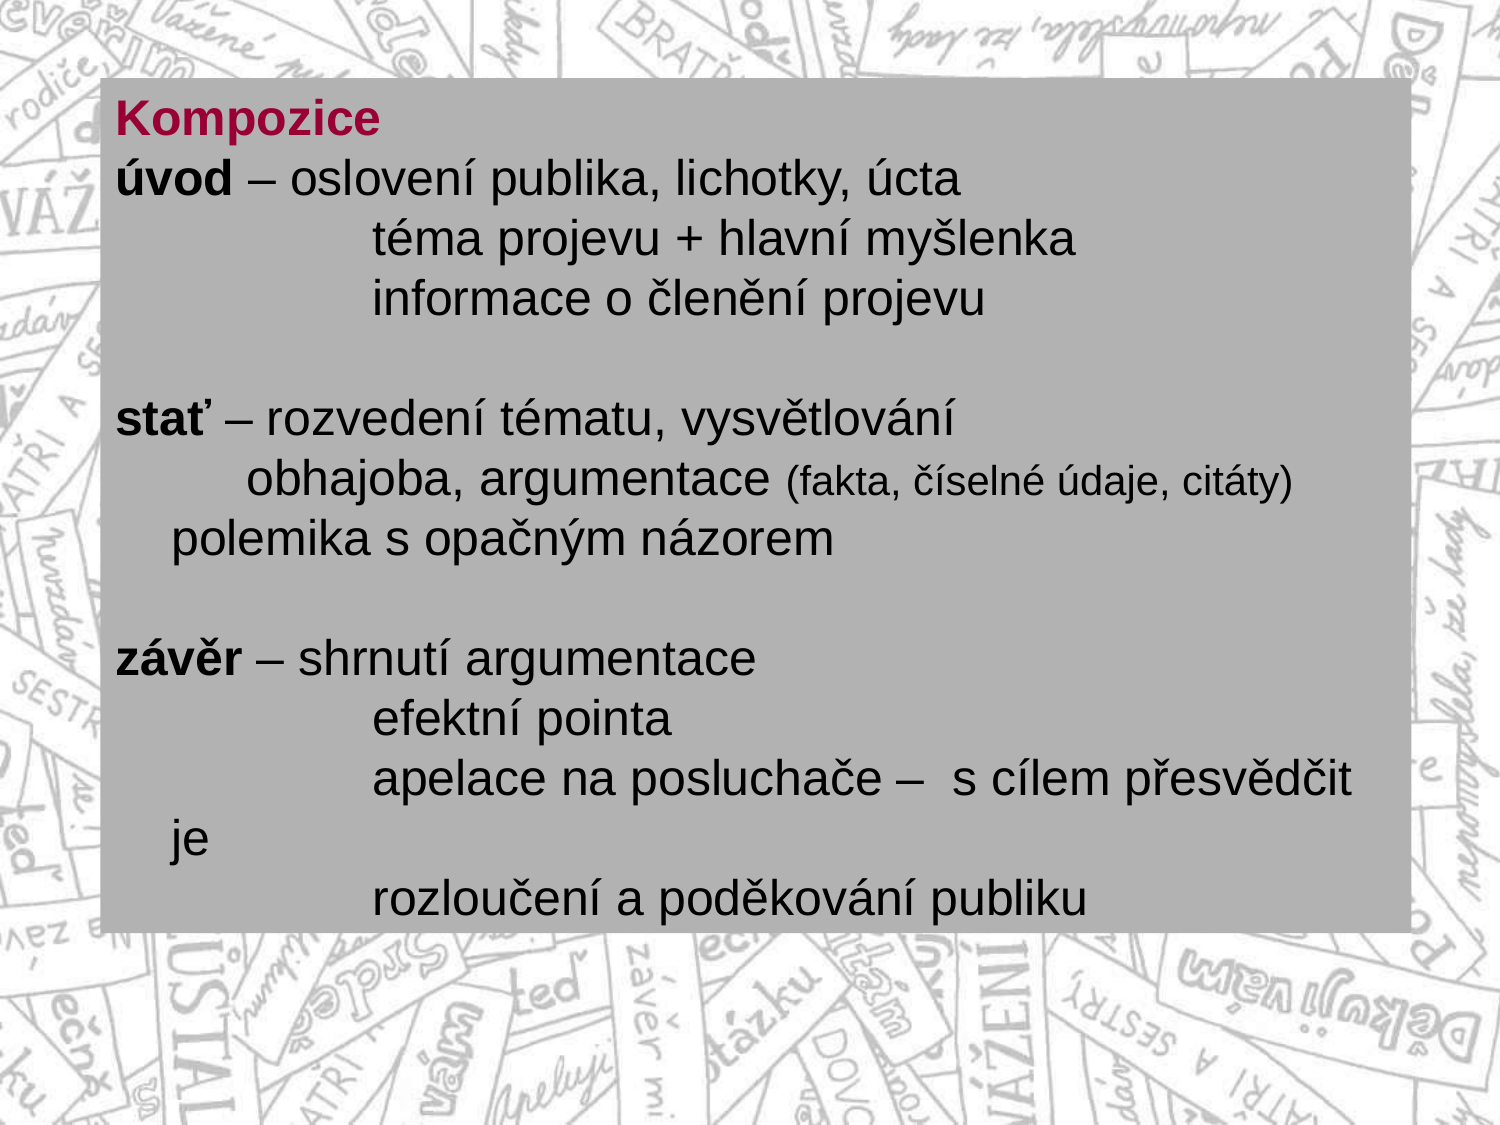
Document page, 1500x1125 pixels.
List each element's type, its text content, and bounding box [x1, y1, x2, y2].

text_box Kompozice úvod – oslovení publika, lichotky, úcta téma projevu + hlavní myšlenka informace o členění projevu stať – rozvedení tématu, vysvětlování obhajoba, argumentace (fakta, číselné údaje, citáty) polemika s opačným názorem závěr – shrnutí argumentace efektní pointa apelace na posluchače – s cílem přesvědčit je rozloučení a poděkování publiku [100, 78, 1412, 872]
